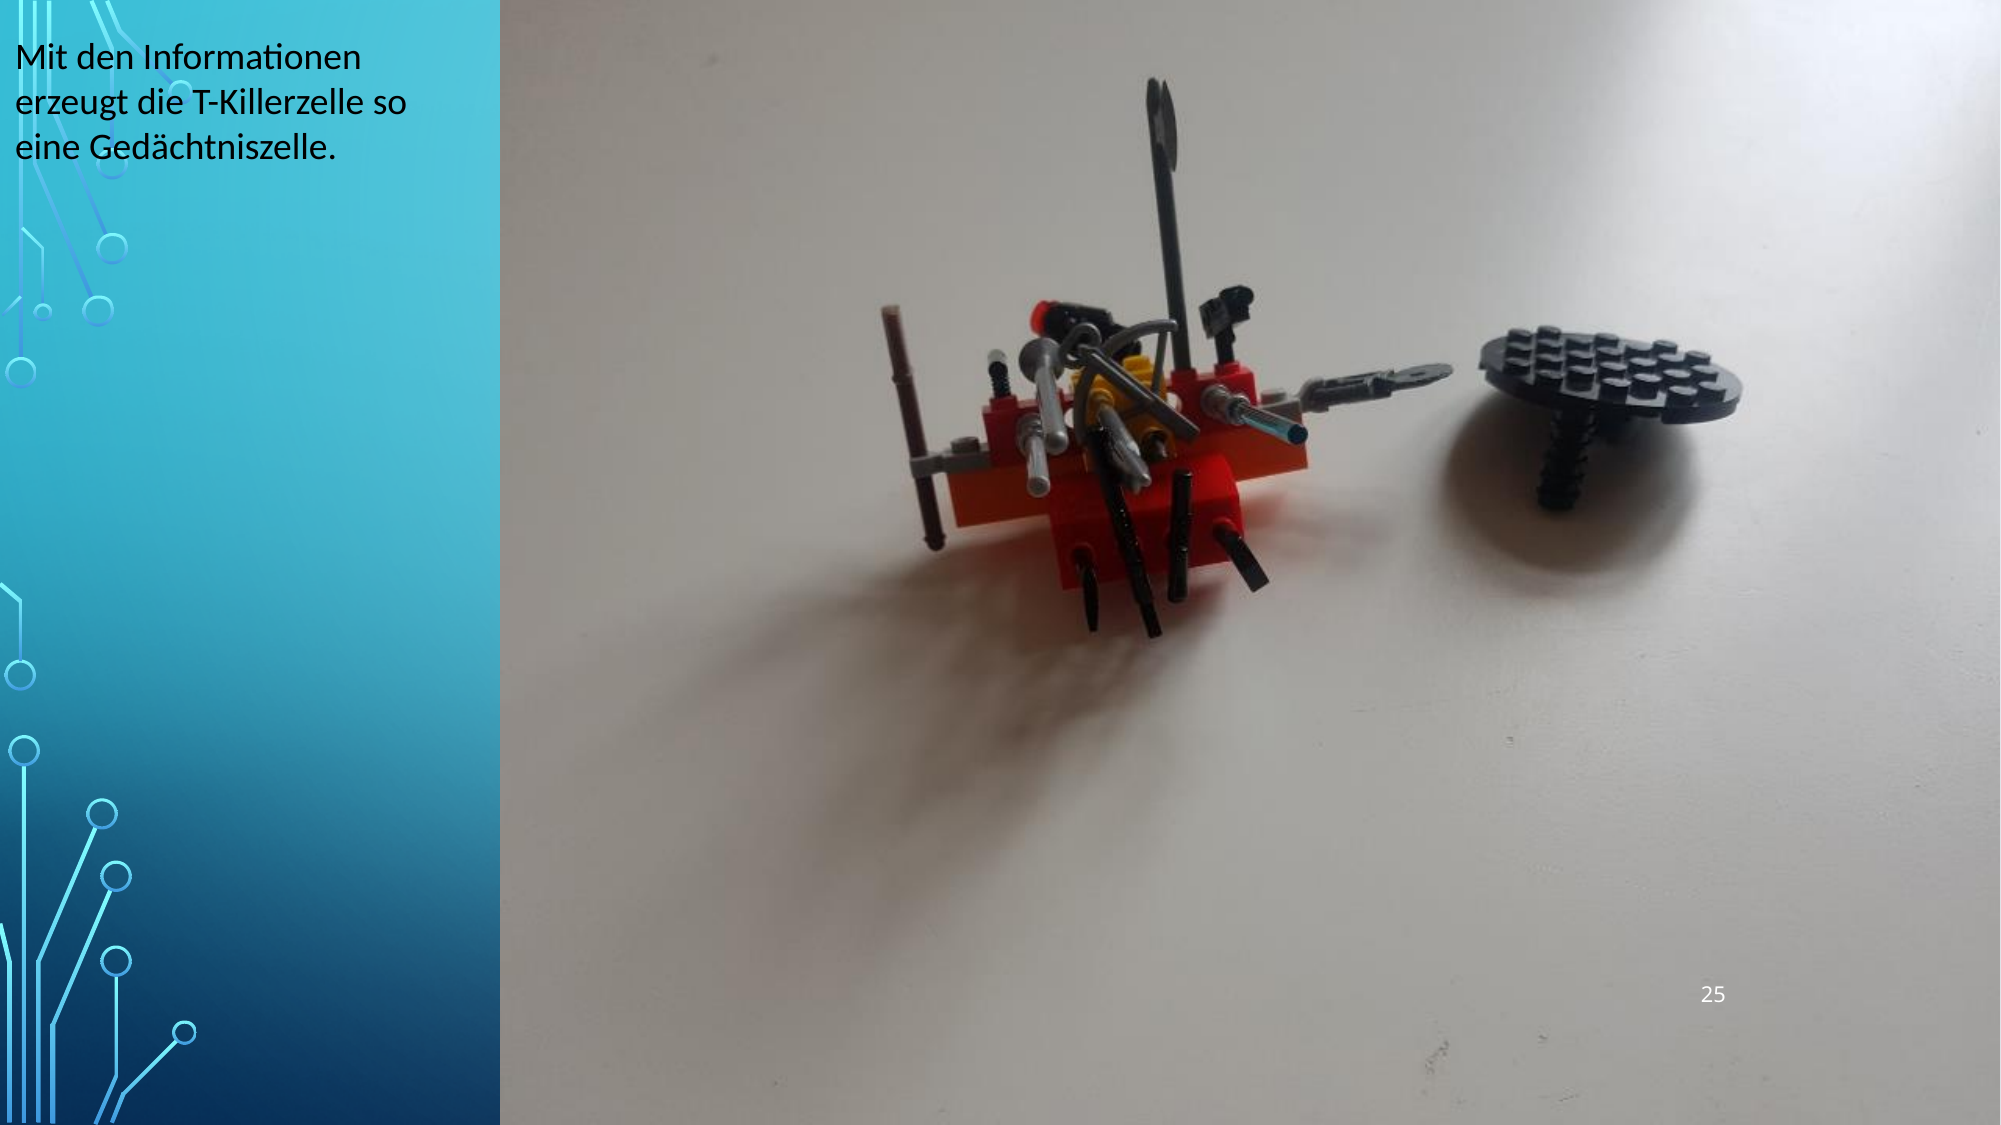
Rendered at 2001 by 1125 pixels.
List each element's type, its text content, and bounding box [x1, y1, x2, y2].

picture [500, 0, 2000, 1125]
text_box Mit den Informationen erzeugt die T-Killerzelle so eine Gedächtniszelle. [0, 24, 482, 176]
text_box [1685, 965, 1813, 1025]
